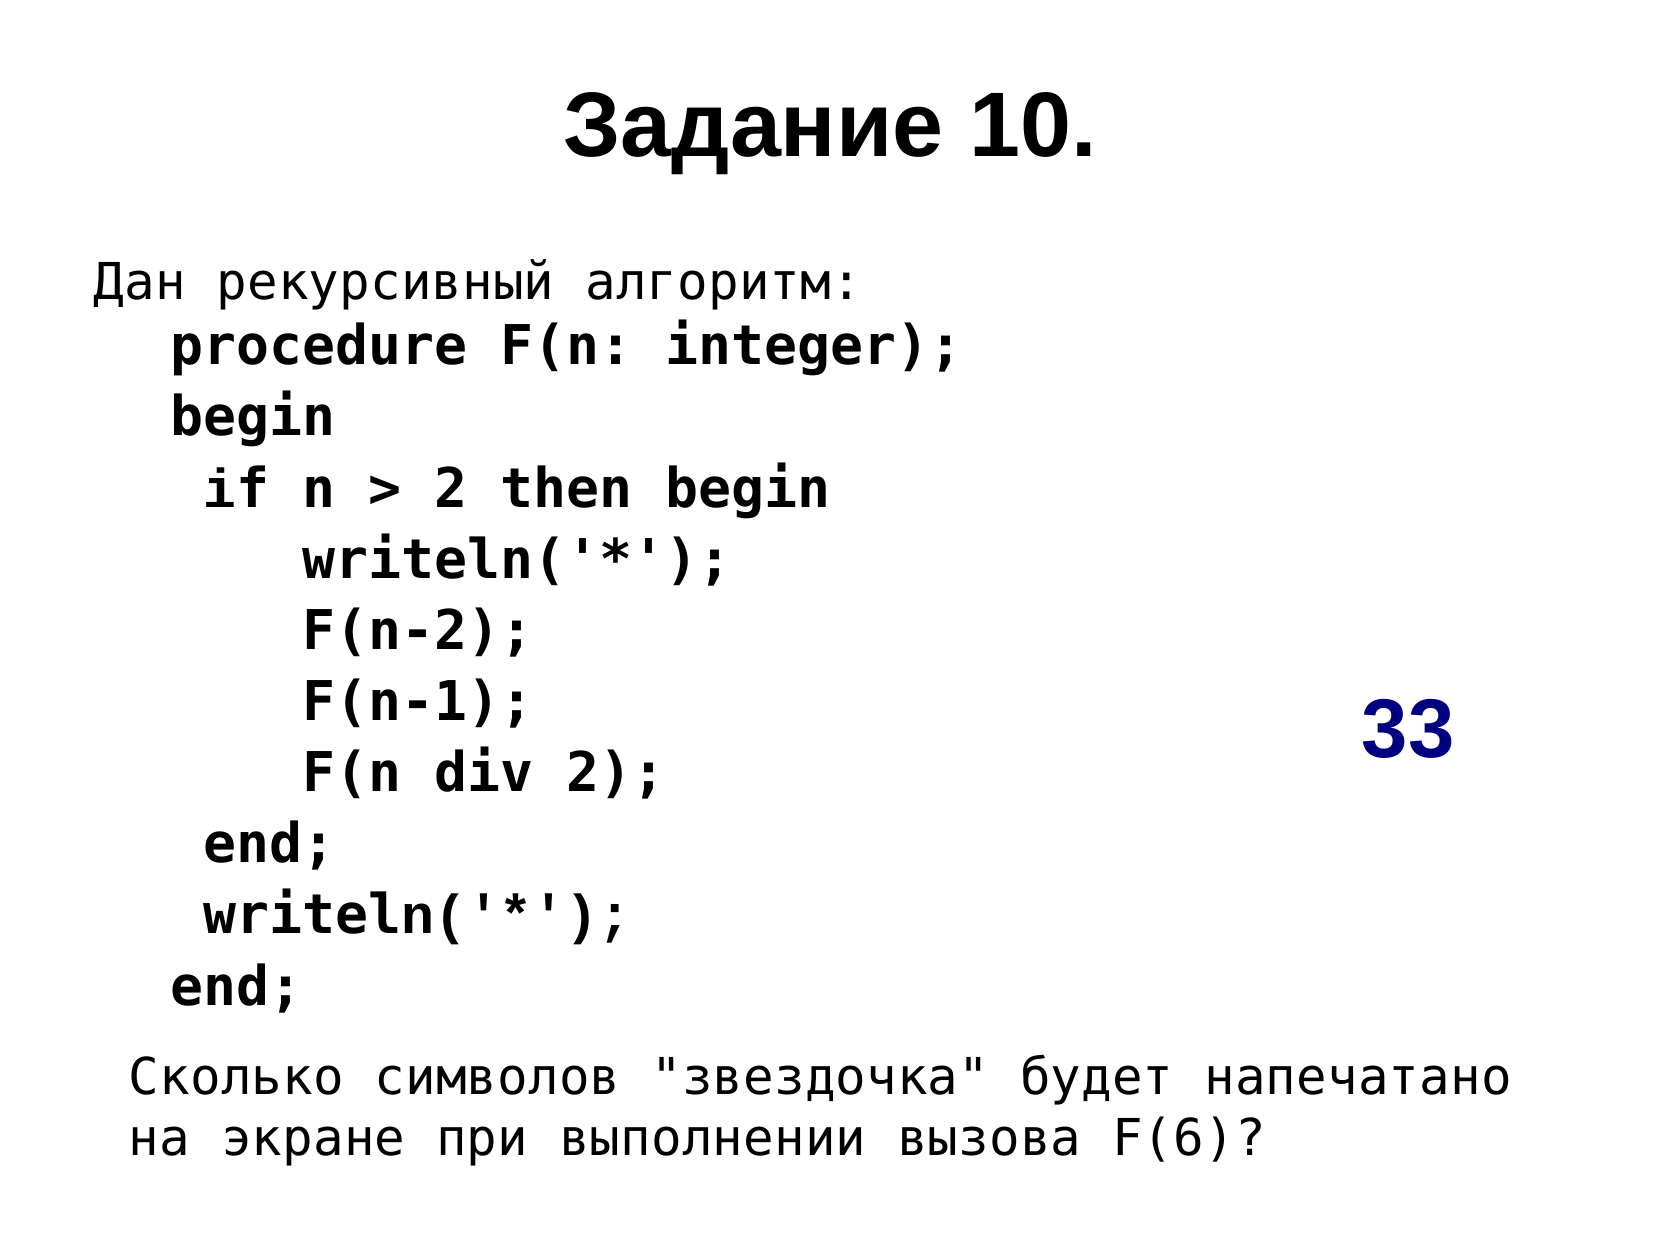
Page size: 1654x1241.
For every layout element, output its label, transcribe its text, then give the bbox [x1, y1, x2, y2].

text_box 33 [1299, 675, 1518, 832]
list Дан рекурсивный алгоритм: procedure F(n: integer); begin if n > 2 then begin writeln('*'); F(n-2); F(n-1); F(n div 2); end; writeln('*'); end; Сколько символов "звездочка" будет напечатано на экране при выполнении вызова F(6)? [58, 241, 1609, 1194]
title Задание 10. [82, 45, 1571, 241]
